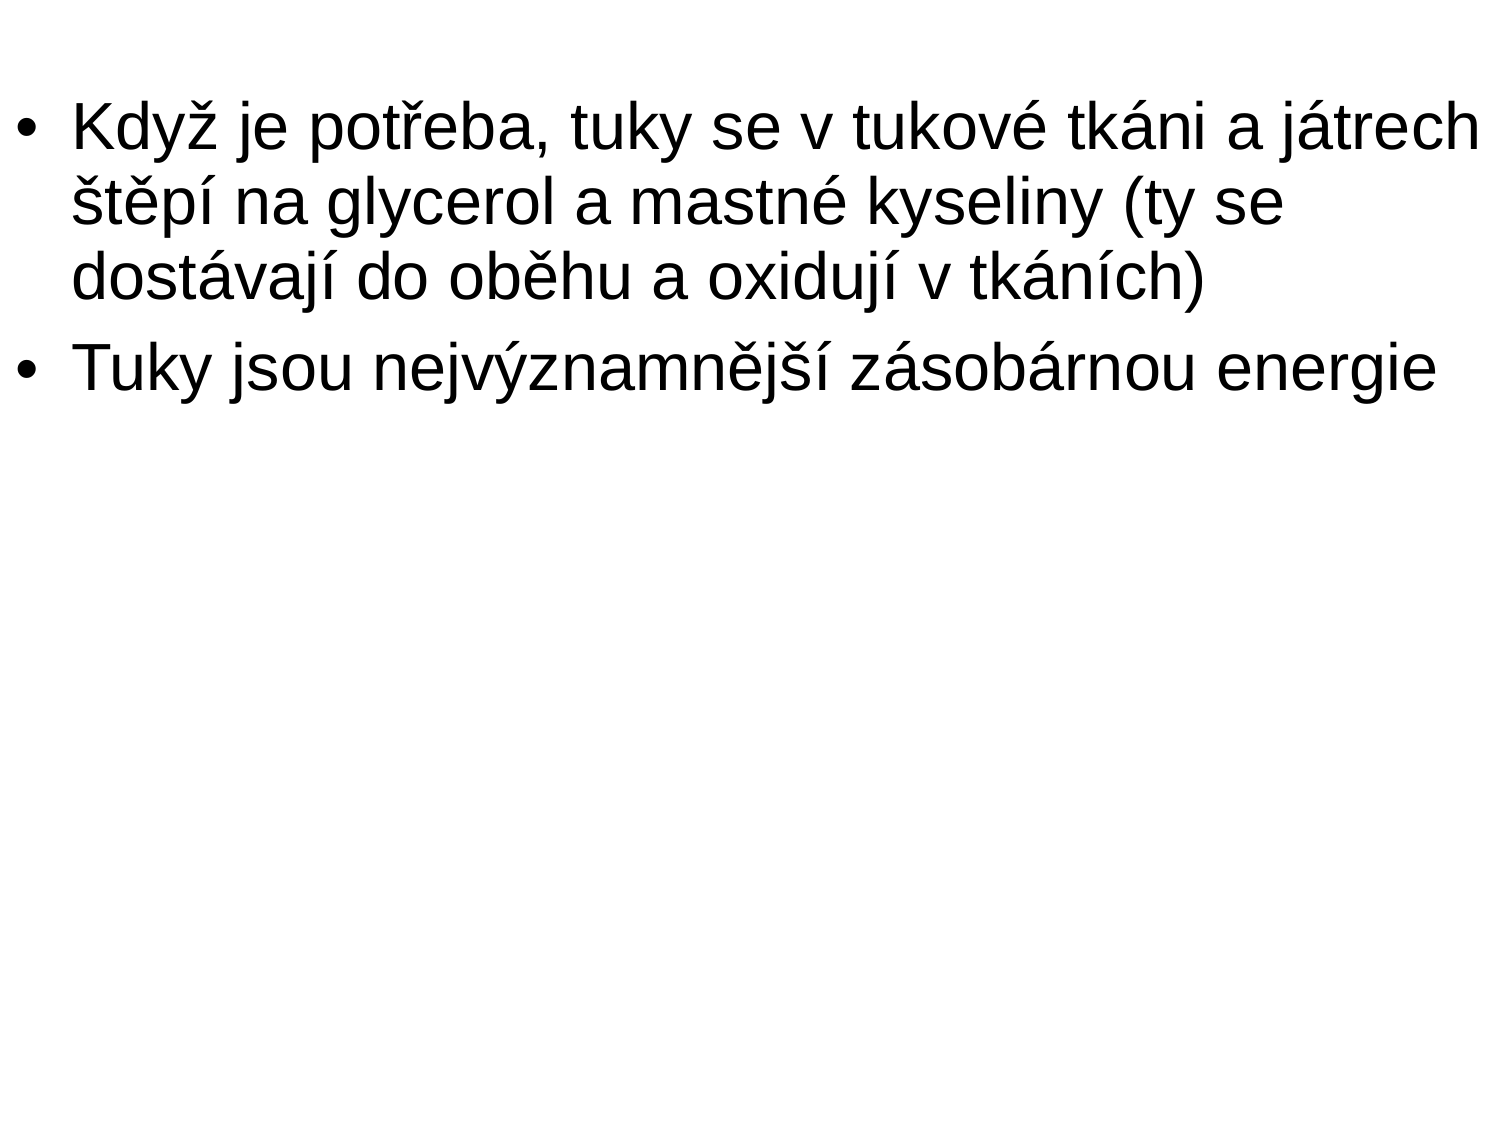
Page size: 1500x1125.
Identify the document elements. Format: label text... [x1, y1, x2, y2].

list Když je potřeba, tuky se v tukové tkáni a játrech štěpí na glycerol a mastné kyseliny (ty se dostávají do oběhu a oxidují v tkáních) Tuky jsou nejvýznamnější zásobárnou energie [0, 81, 1500, 1010]
